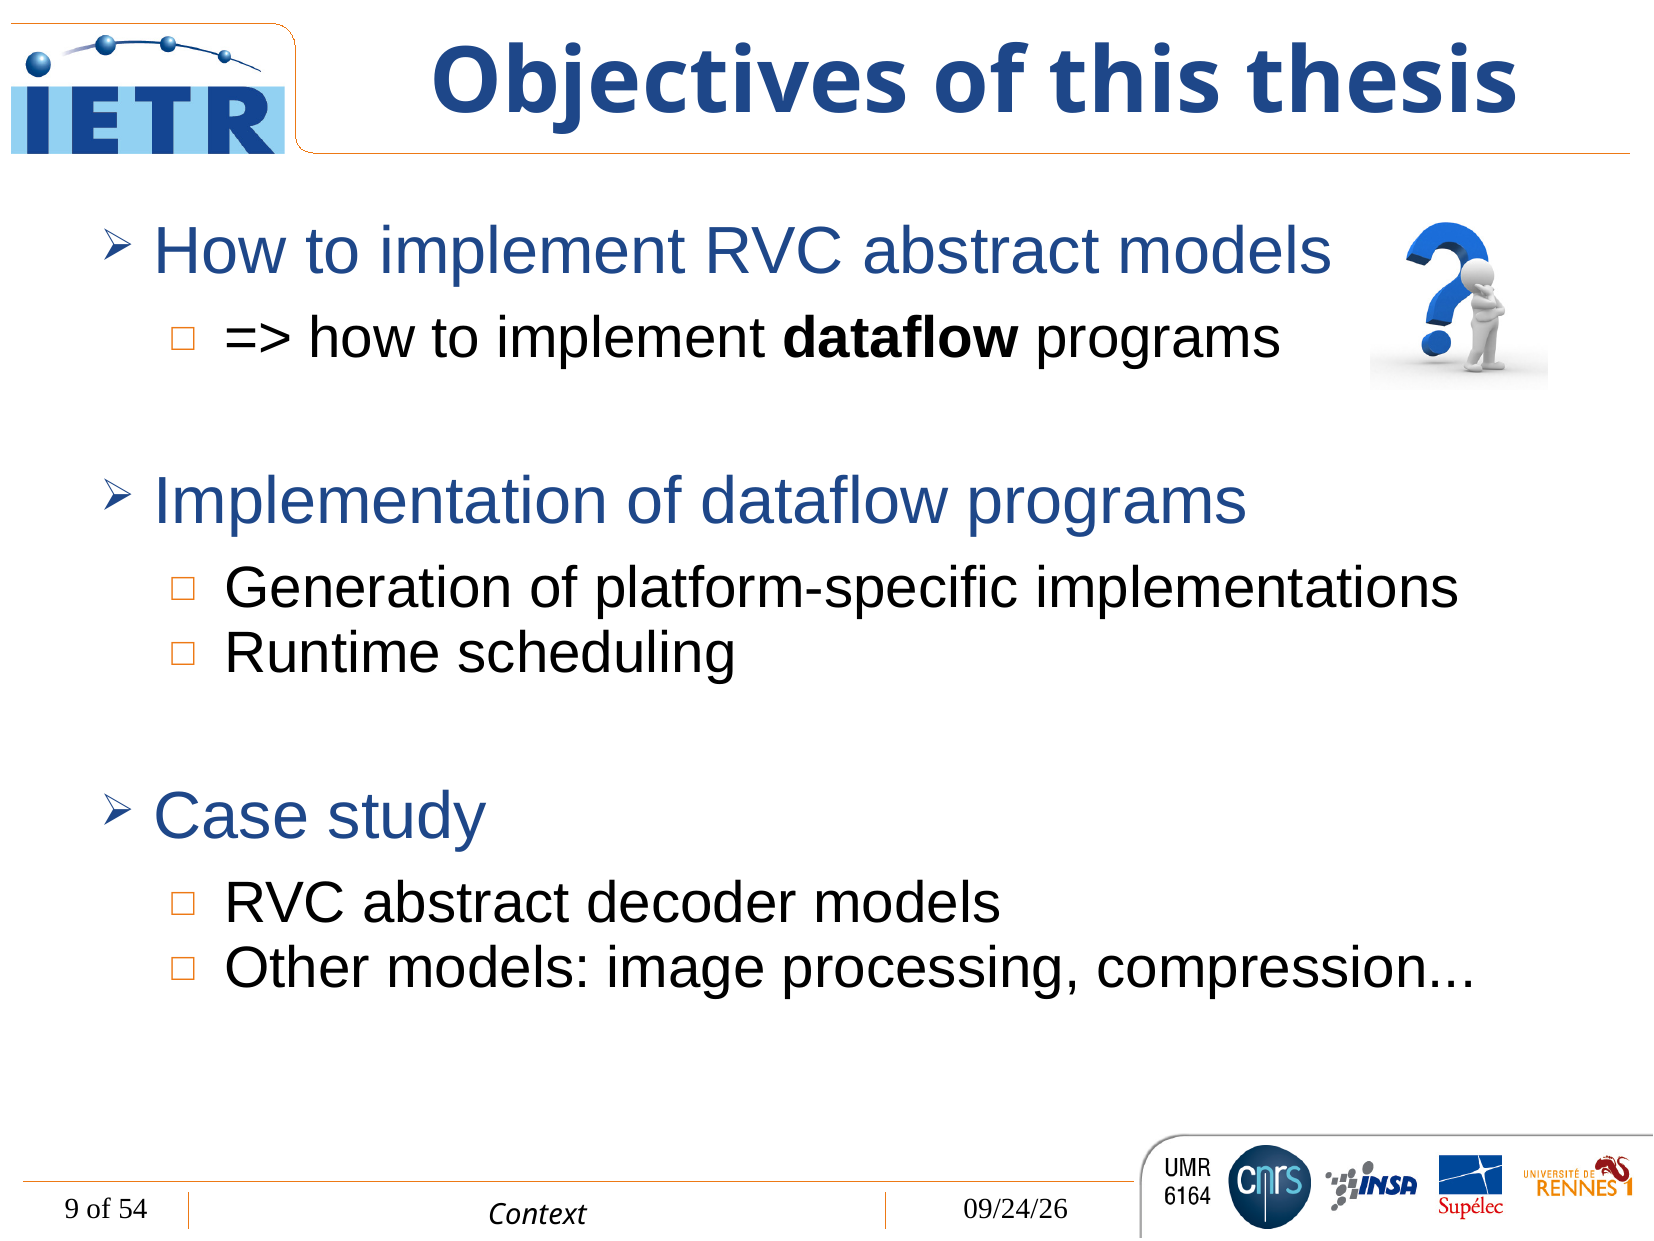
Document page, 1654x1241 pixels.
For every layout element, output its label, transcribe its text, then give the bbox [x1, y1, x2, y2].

picture [1139, 1133, 1653, 1238]
list How to implement RVC abstract models => how to implement dataflow programs Implementation of dataflow programs Generation of platform-specific implementations Runtime scheduling Case study RVC abstract decoder models Other models: image processing, compression... [82, 212, 1619, 1111]
title Objectives of this thesis [295, 0, 1654, 154]
picture [1370, 212, 1548, 390]
picture [11, 35, 285, 154]
